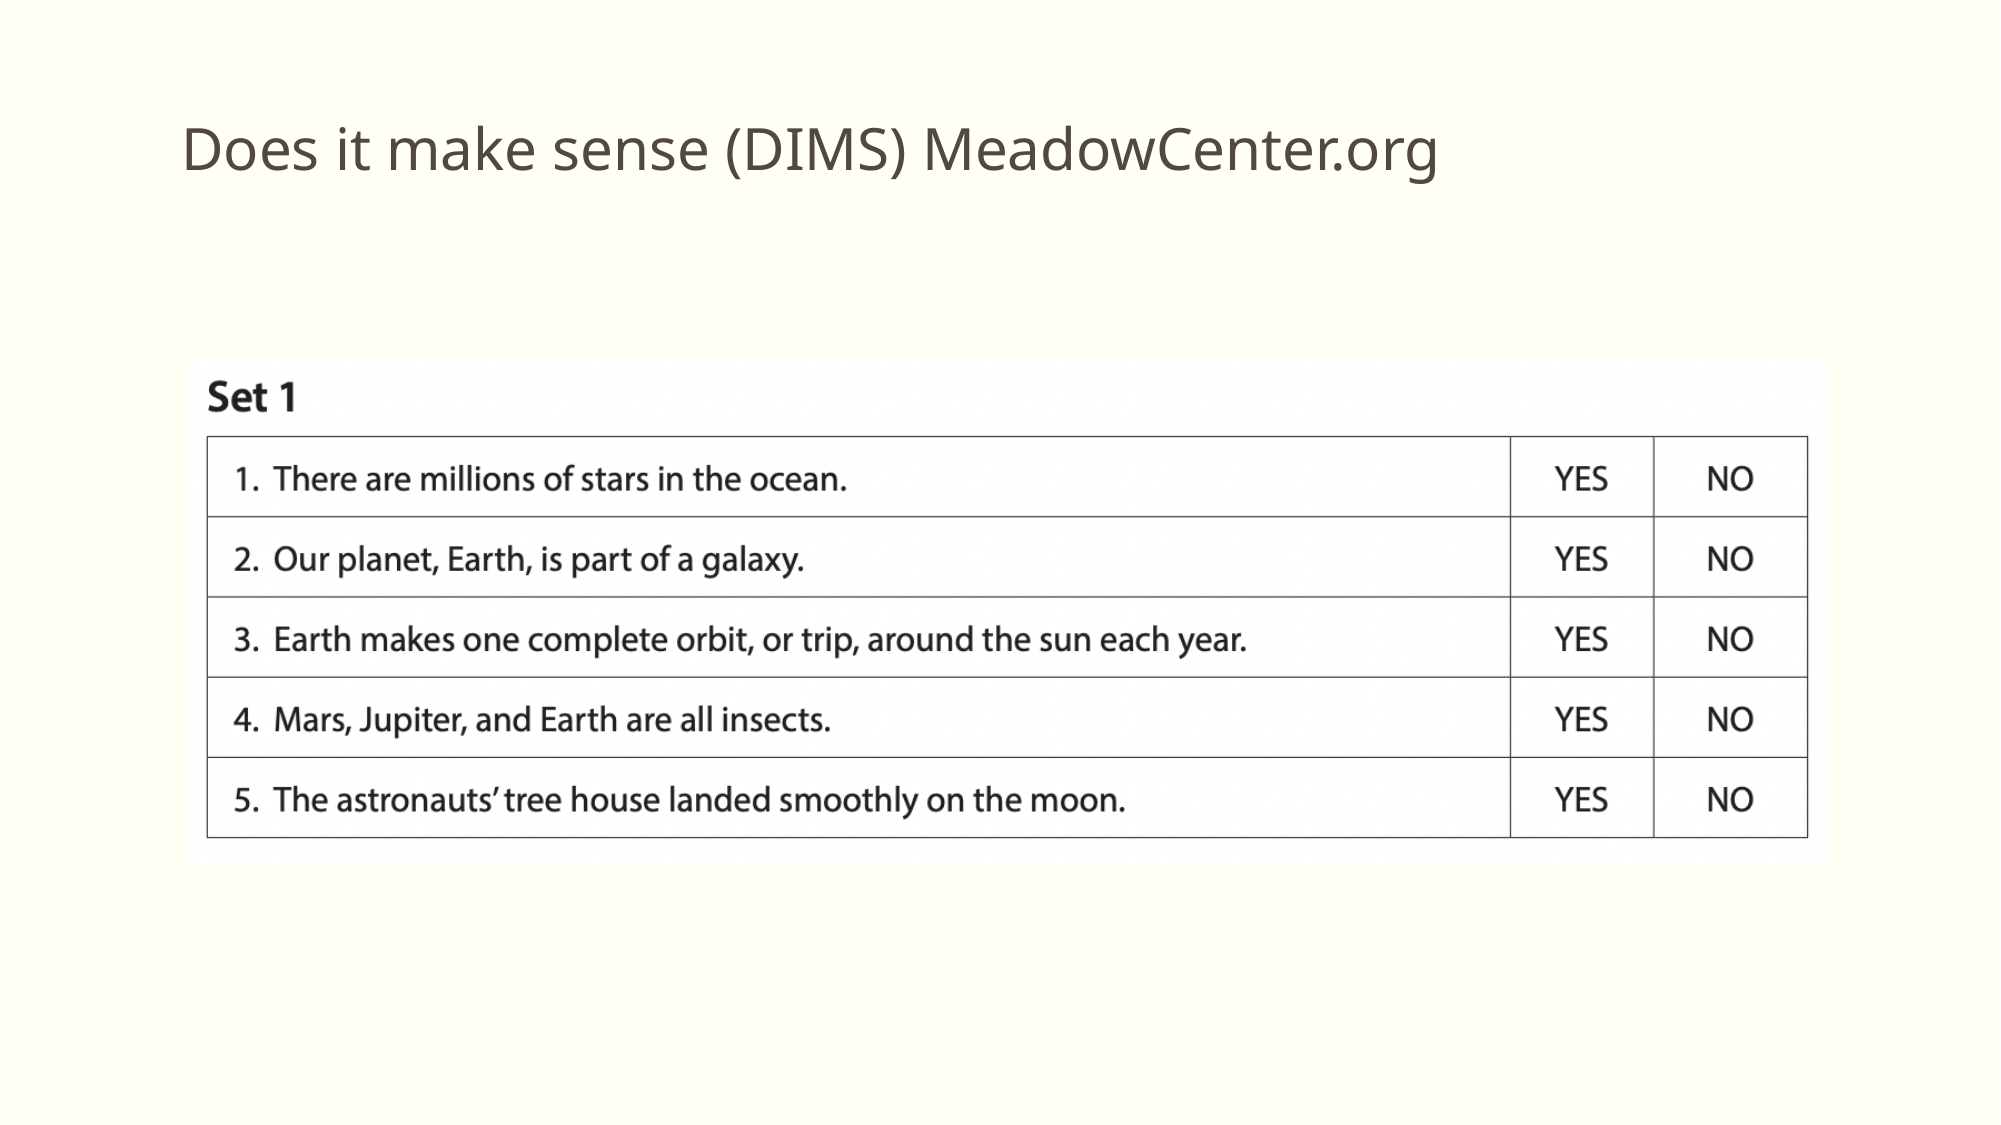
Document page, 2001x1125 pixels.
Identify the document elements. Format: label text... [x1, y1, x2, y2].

picture [188, 357, 1827, 865]
title Does it make sense (DIMS) MeadowCenter.org [181, 12, 1819, 193]
